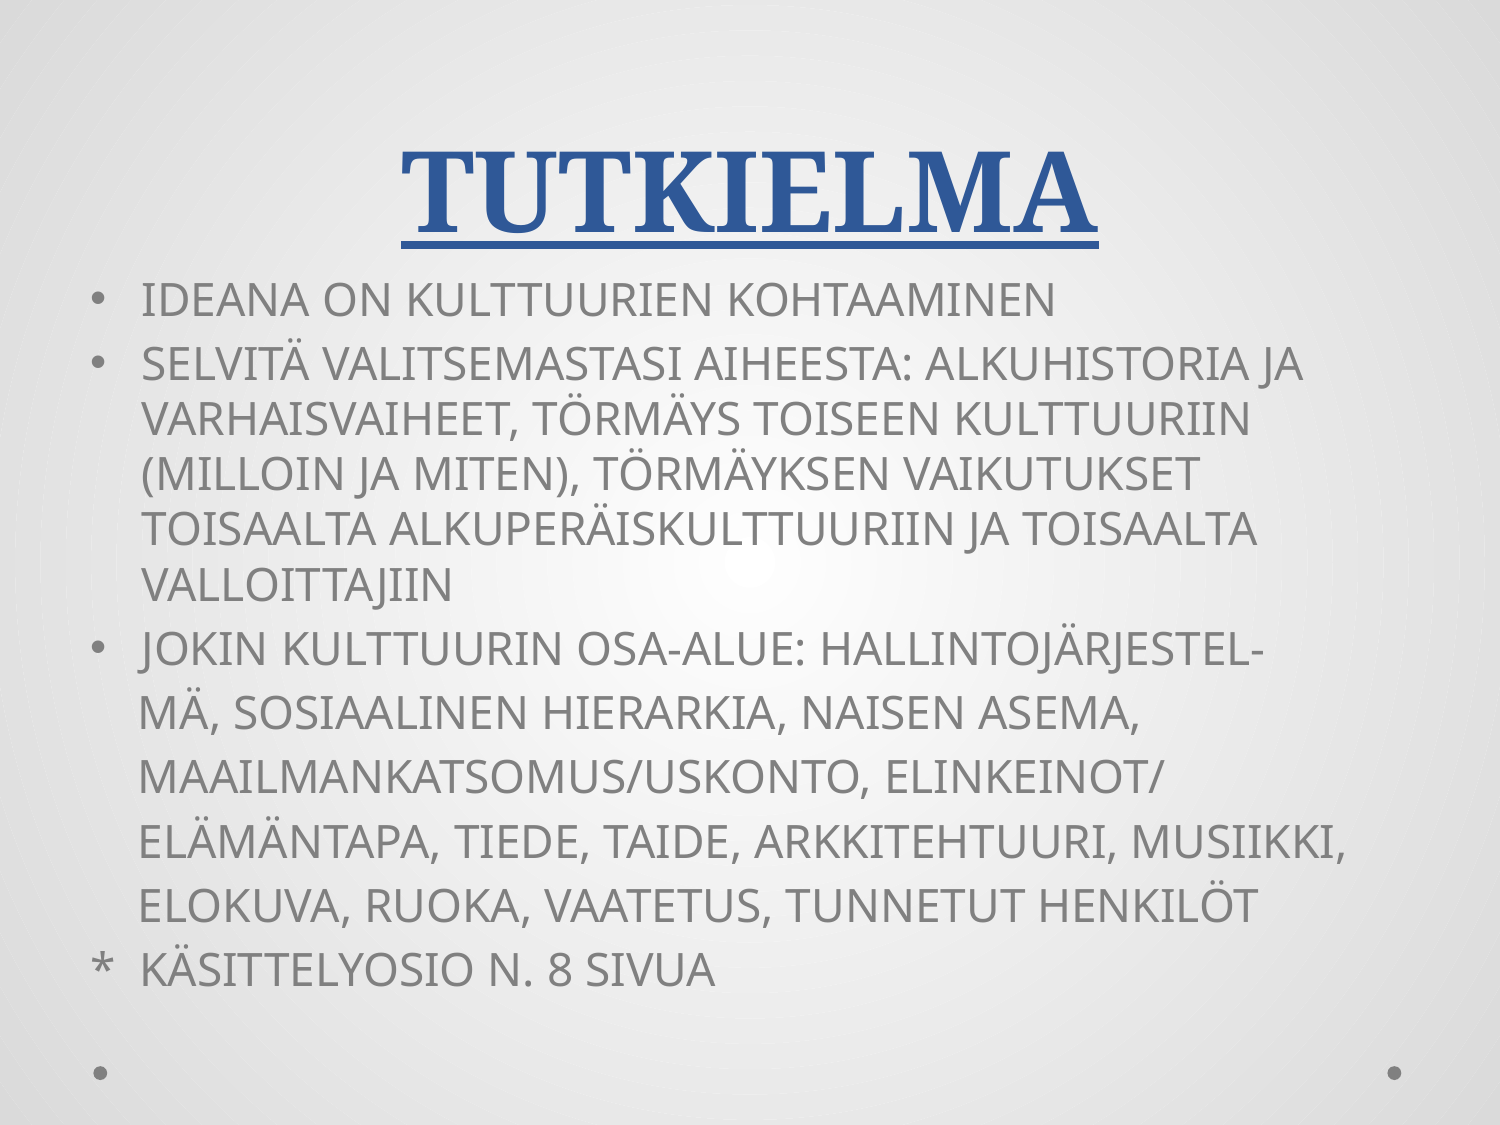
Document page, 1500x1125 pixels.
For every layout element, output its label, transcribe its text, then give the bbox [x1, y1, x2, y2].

title TUTKIELMA [75, 0, 1425, 262]
list IDEANA ON KULTTUURIEN KOHTAAMINEN SELVITÄ VALITSEMASTASI AIHEESTA: ALKUHISTORIA JA VARHAISVAIHEET, TÖRMÄYS TOISEEN KULTTUURIIN (MILLOIN JA MITEN), TÖRMÄYKSEN VAIKUTUKSET TOISAALTA ALKUPERÄISKULTTUURIIN JA TOISAALTA VALLOITTAJIIN JOKIN KULTTUURIN OSA-ALUE: HALLINTOJÄRJESTEL- MÄ, SOSIAALINEN HIERARKIA, NAISEN ASEMA, MAAILMANKATSOMUS/USKONTO, ELINKEINOT/ ELÄMÄNTAPA, TIEDE, TAIDE, ARKKITEHTUURI, MUSIIKKI, ELOKUVA, RUOKA, VAATETUS, TUNNETUT HENKILÖT * KÄSITTELYOSIO N. 8 SIVUA [75, 262, 1425, 1005]
